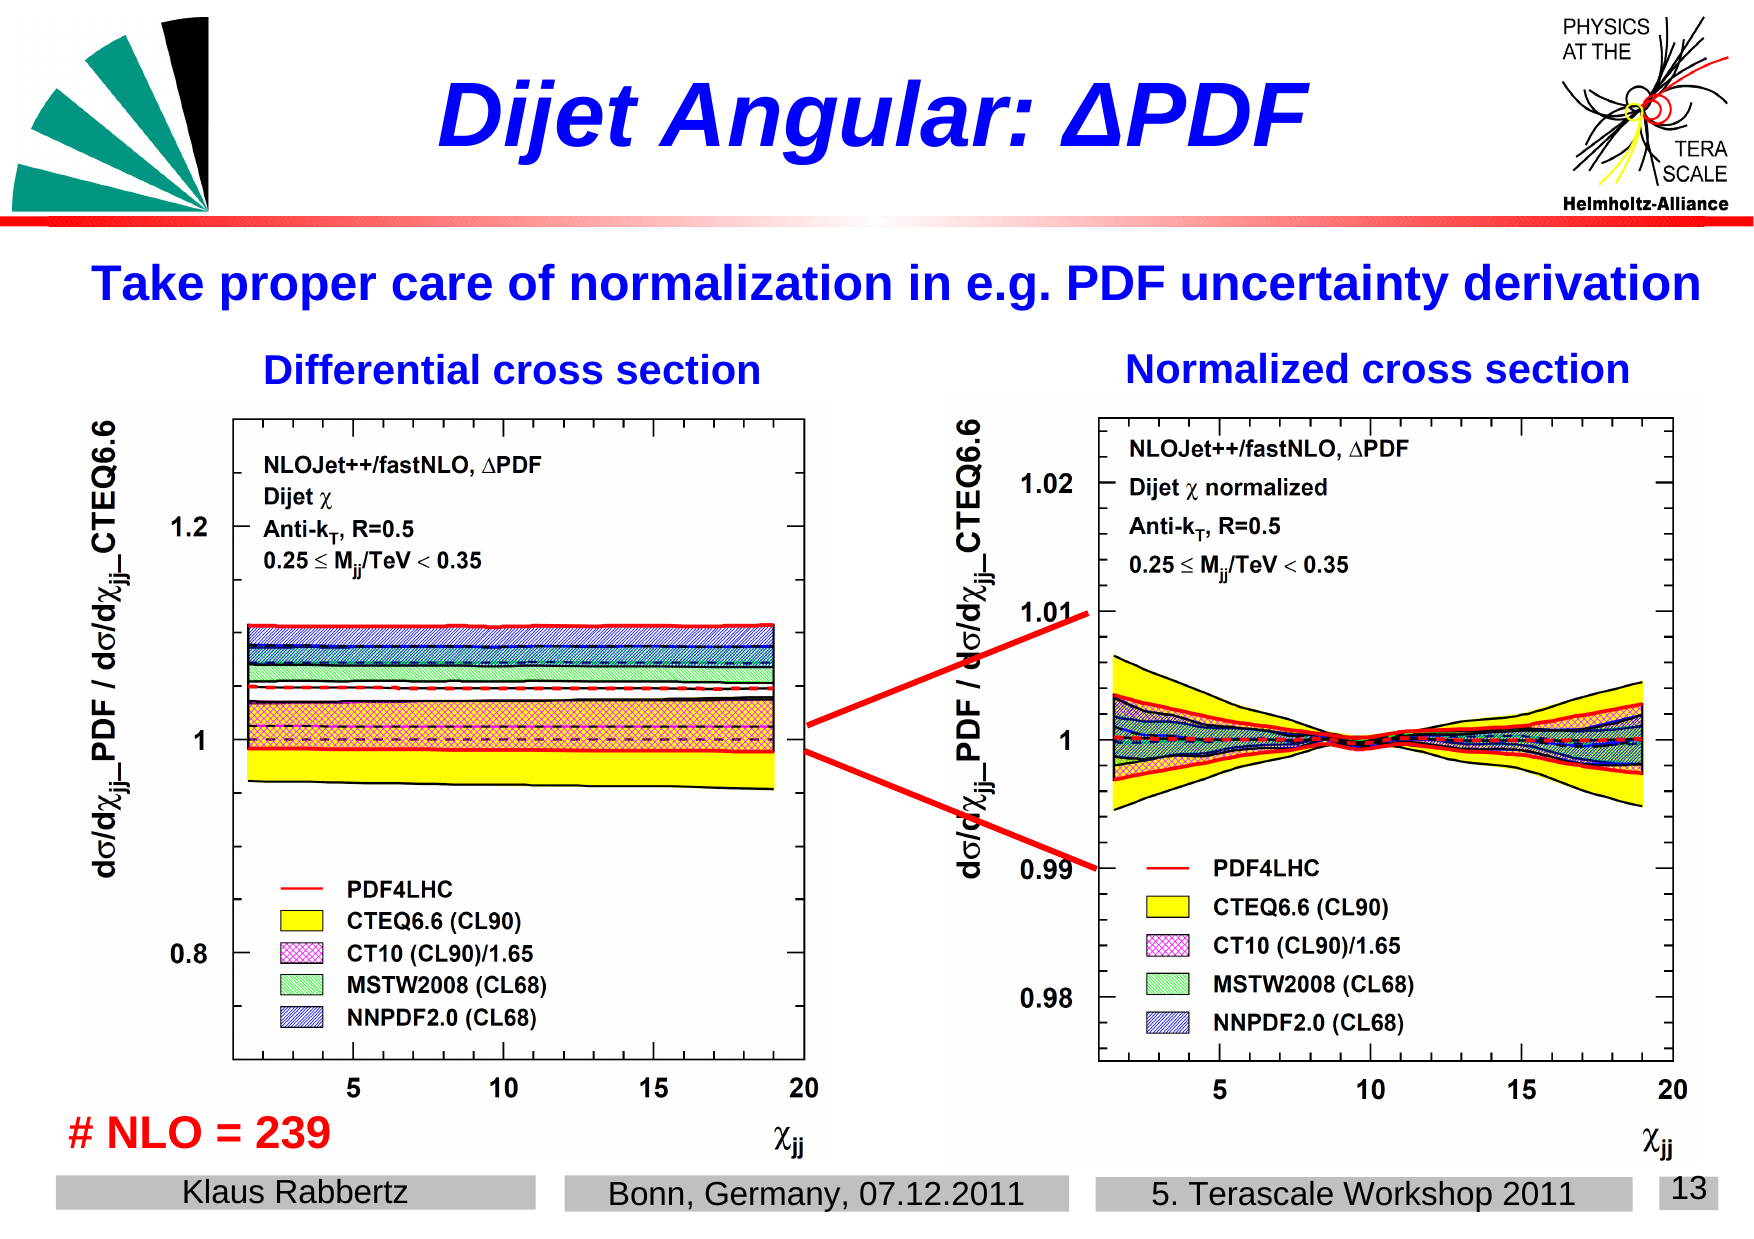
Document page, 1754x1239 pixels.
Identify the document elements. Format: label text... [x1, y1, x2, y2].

text_box Differential cross section [251, 340, 775, 400]
picture [12, 17, 209, 214]
title Dijet Angular: ΔPDF [220, 22, 1525, 207]
text_box Normalized cross section [1113, 340, 1643, 400]
picture [1546, 9, 1744, 223]
text_box # NLO = 239 [56, 1101, 344, 1166]
picture [81, 399, 833, 1160]
picture [944, 397, 1702, 1162]
text_box Take proper care of normalization in e.g. PDF uncertainty derivation [79, 249, 1729, 319]
